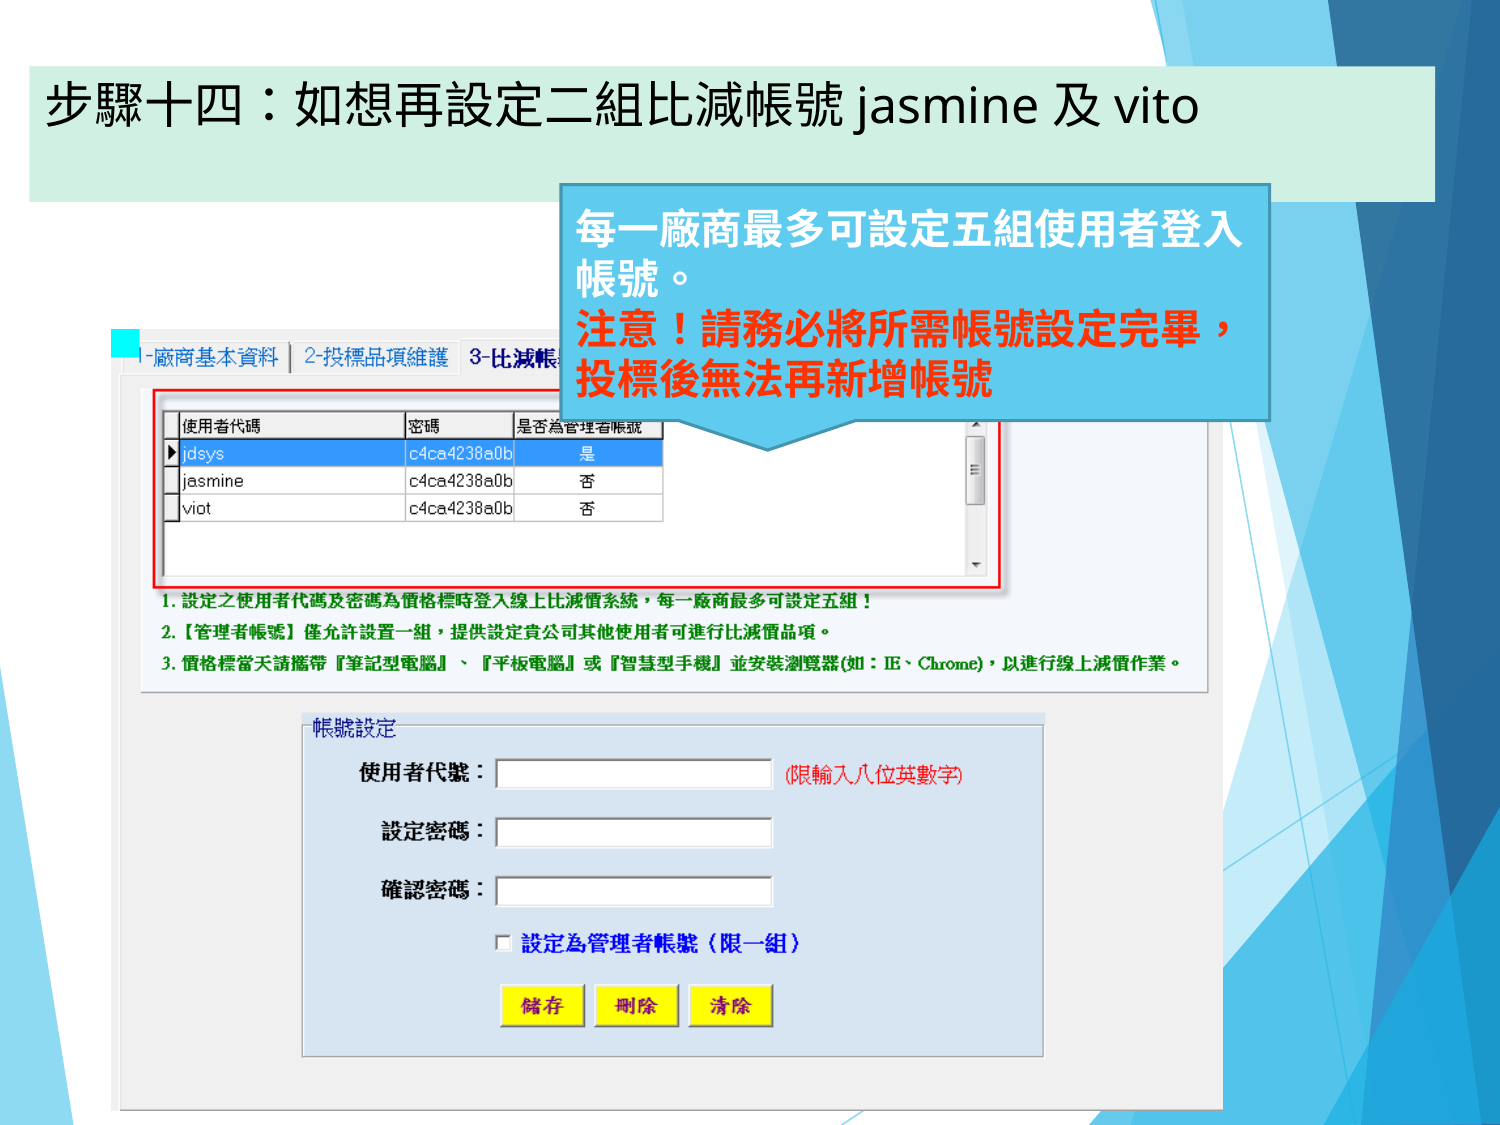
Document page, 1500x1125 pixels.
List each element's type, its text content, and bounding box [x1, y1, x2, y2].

picture [111, 329, 1223, 1111]
text_box 步驟十四：如想再設定二組比減帳號jasmine及vito [29, 66, 1436, 202]
text_box 每一廠商最多可設定五組使用者登入帳號。 注意！請務必將所需帳號設定完畢，投標後無法再新增帳號 [560, 184, 1270, 451]
